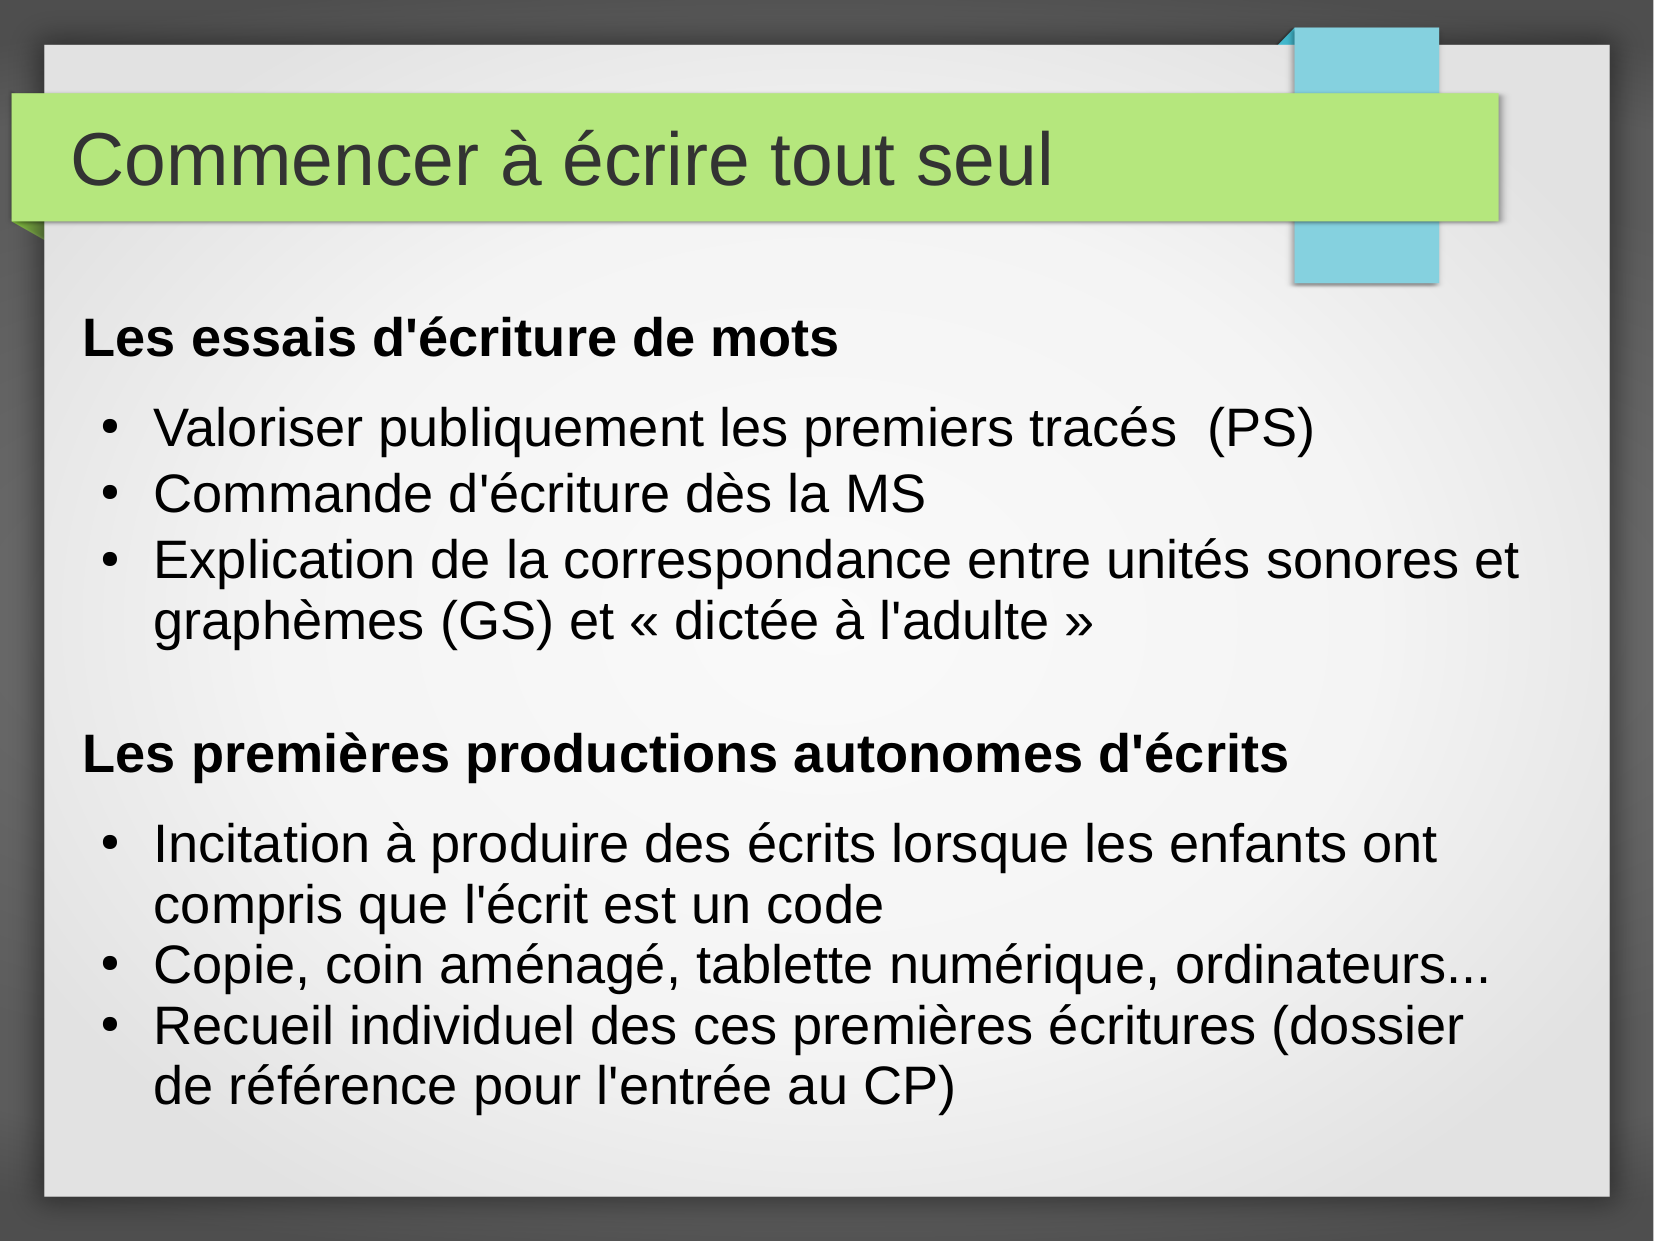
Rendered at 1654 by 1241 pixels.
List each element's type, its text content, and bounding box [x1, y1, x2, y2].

picture [0, 0, 1654, 1241]
list Les essais d'écriture de mots Valoriser publiquement les premiers tracés (PS) Commande d'écriture dès la MS Explication de la correspondance entre unités sonores et graphèmes (GS) et « dictée à l'adulte » Les premières productions autonomes d'écrits Incitation à produire des écrits lorsque les enfants ont compris que l'écrit est un code Copie, coin aménagé, tablette numérique, ordinateurs... Recueil individuel des ces premières écritures (dossier de référence pour l'entrée au CP) [82, 307, 1538, 1170]
title Commencer à écrire tout seul [70, 106, 1229, 213]
